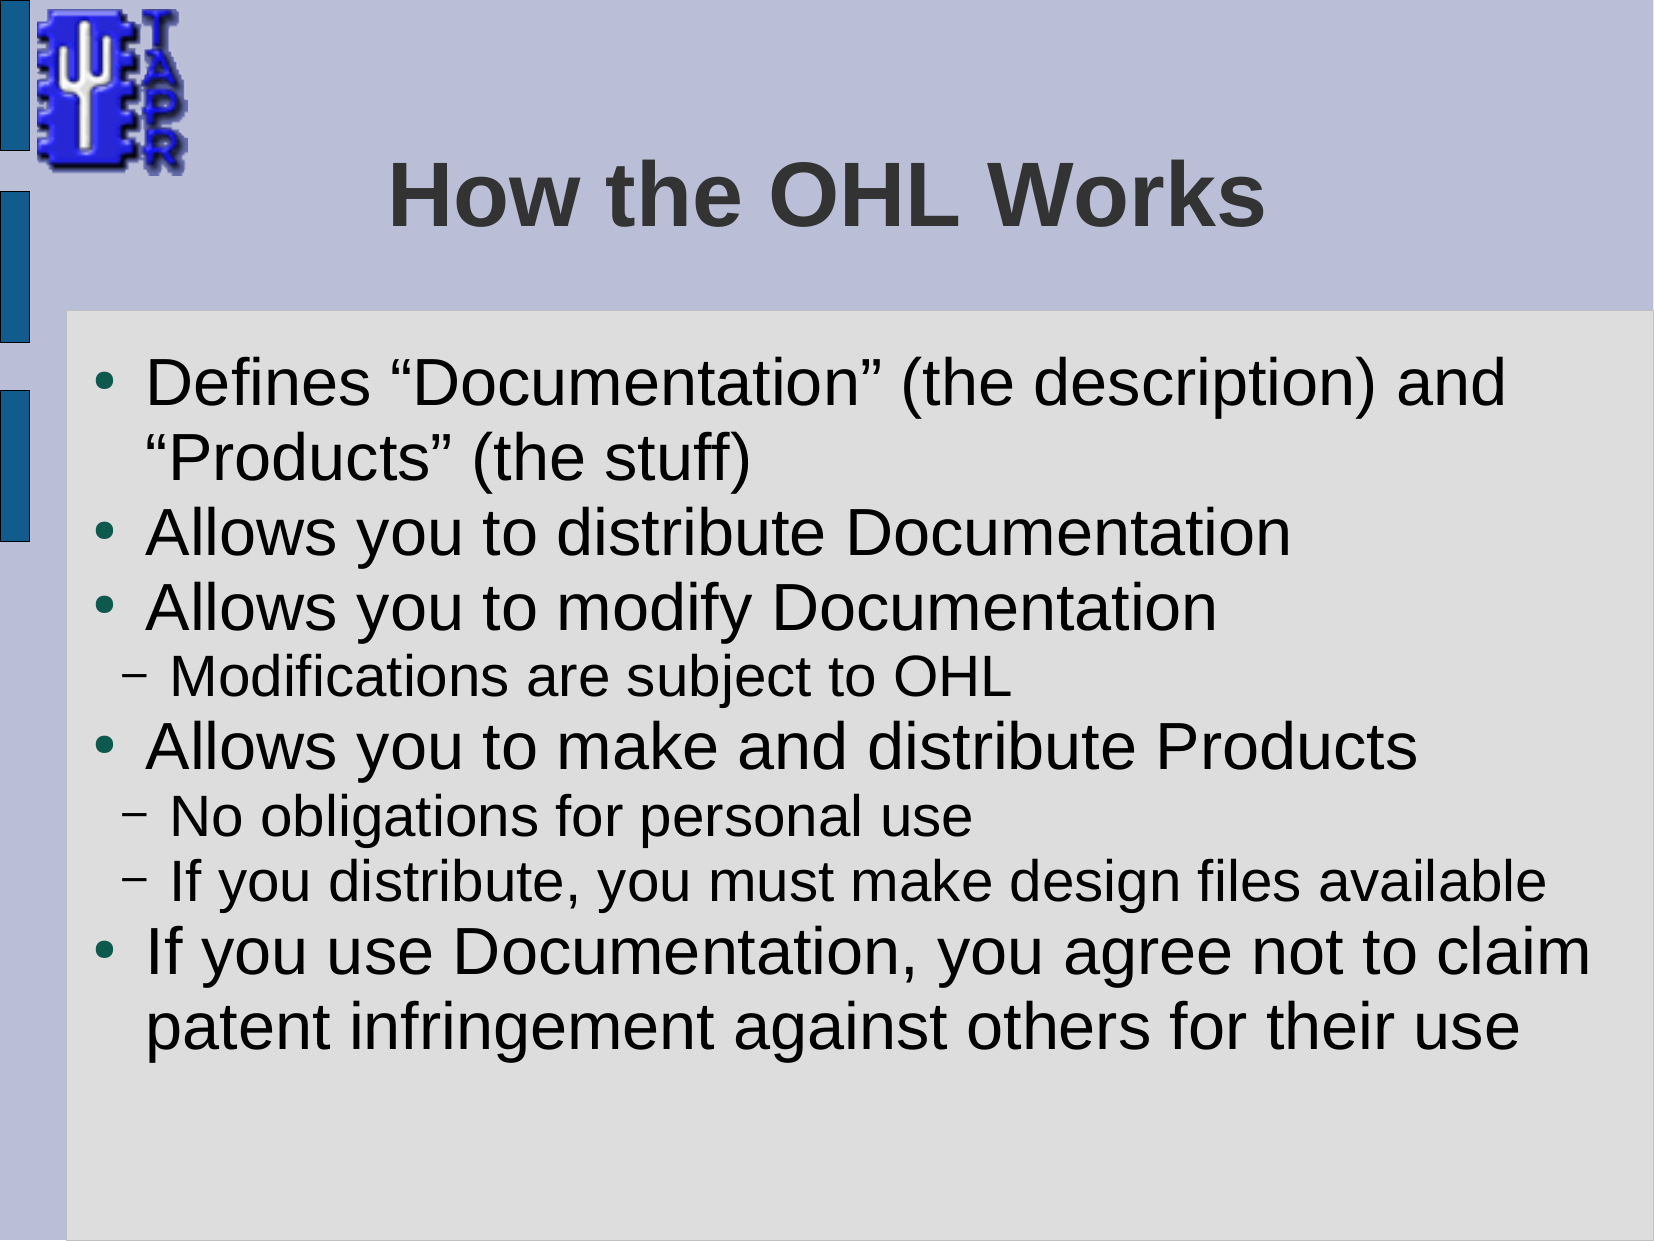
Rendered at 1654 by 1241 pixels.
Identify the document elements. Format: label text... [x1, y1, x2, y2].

title How the OHL Works [121, 91, 1534, 299]
picture [37, 9, 188, 176]
list Defines “Documentation” (the description) and “Products” (the stuff) Allows you to distribute Documentation Allows you to modify Documentation Modifications are subject to OHL Allows you to make and distribute Products No obligations for personal use If you distribute, you must make design files available If you use Documentation, you agree not to claim patent infringement against others for their use [75, 345, 1613, 1241]
